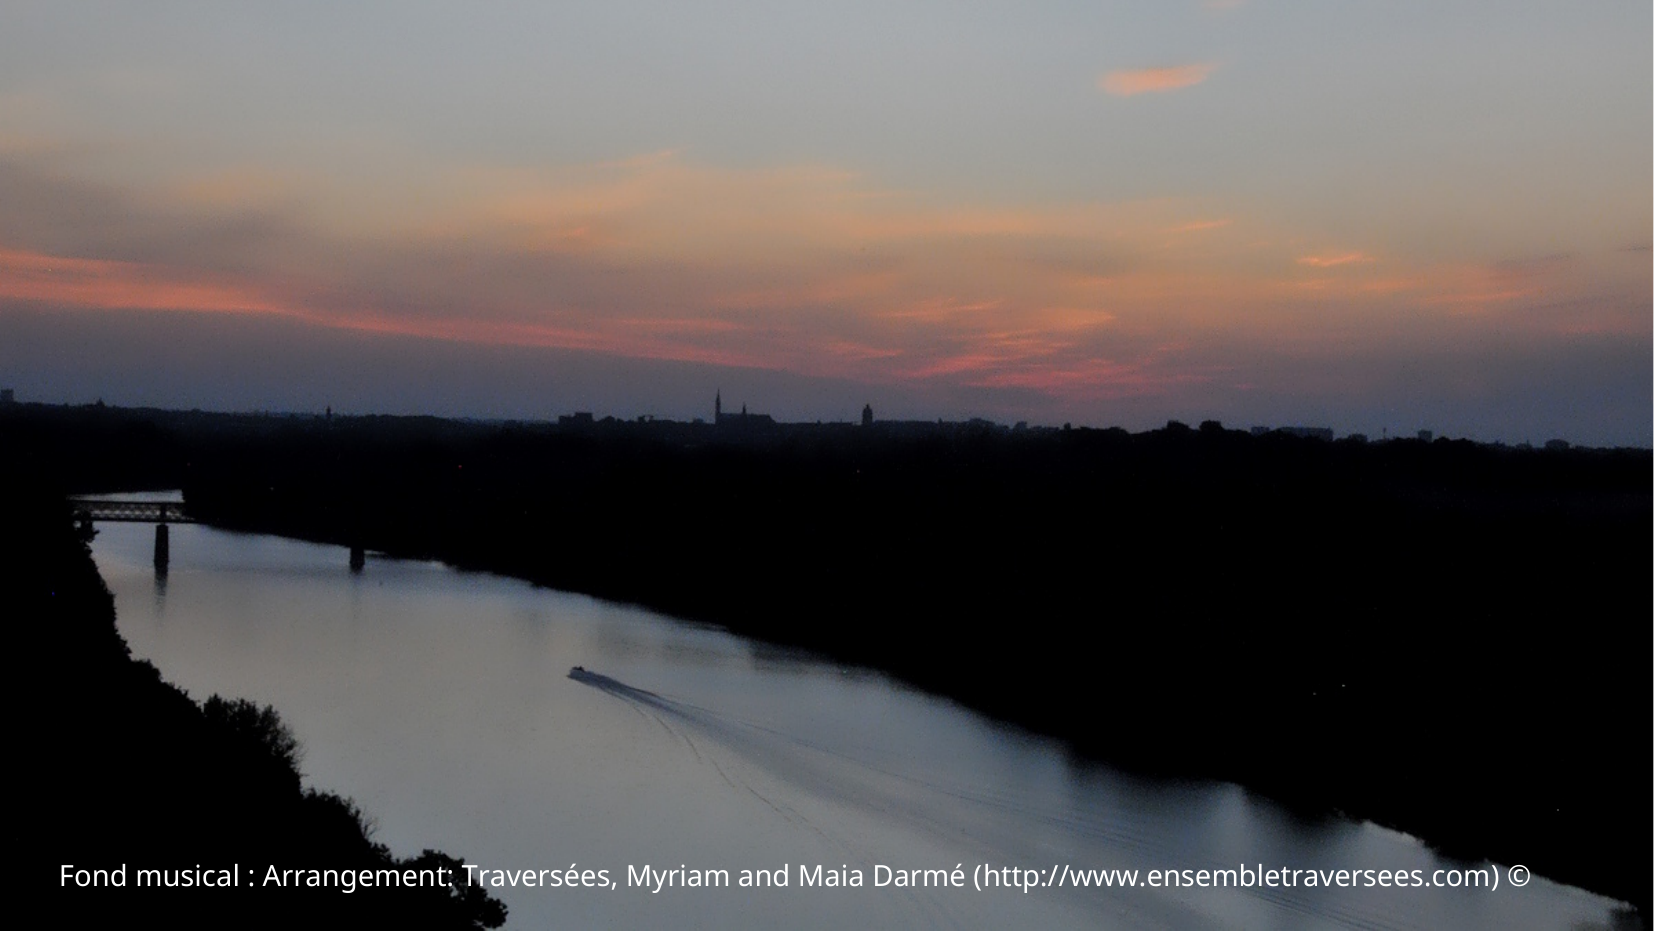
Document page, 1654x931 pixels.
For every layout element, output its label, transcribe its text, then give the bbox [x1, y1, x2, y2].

picture [0, 0, 1654, 931]
text_box Fond musical : Arrangement: Traversées, Myriam and Maia Darmé (http://www.ensembletraversees.com) © [59, 855, 1595, 916]
